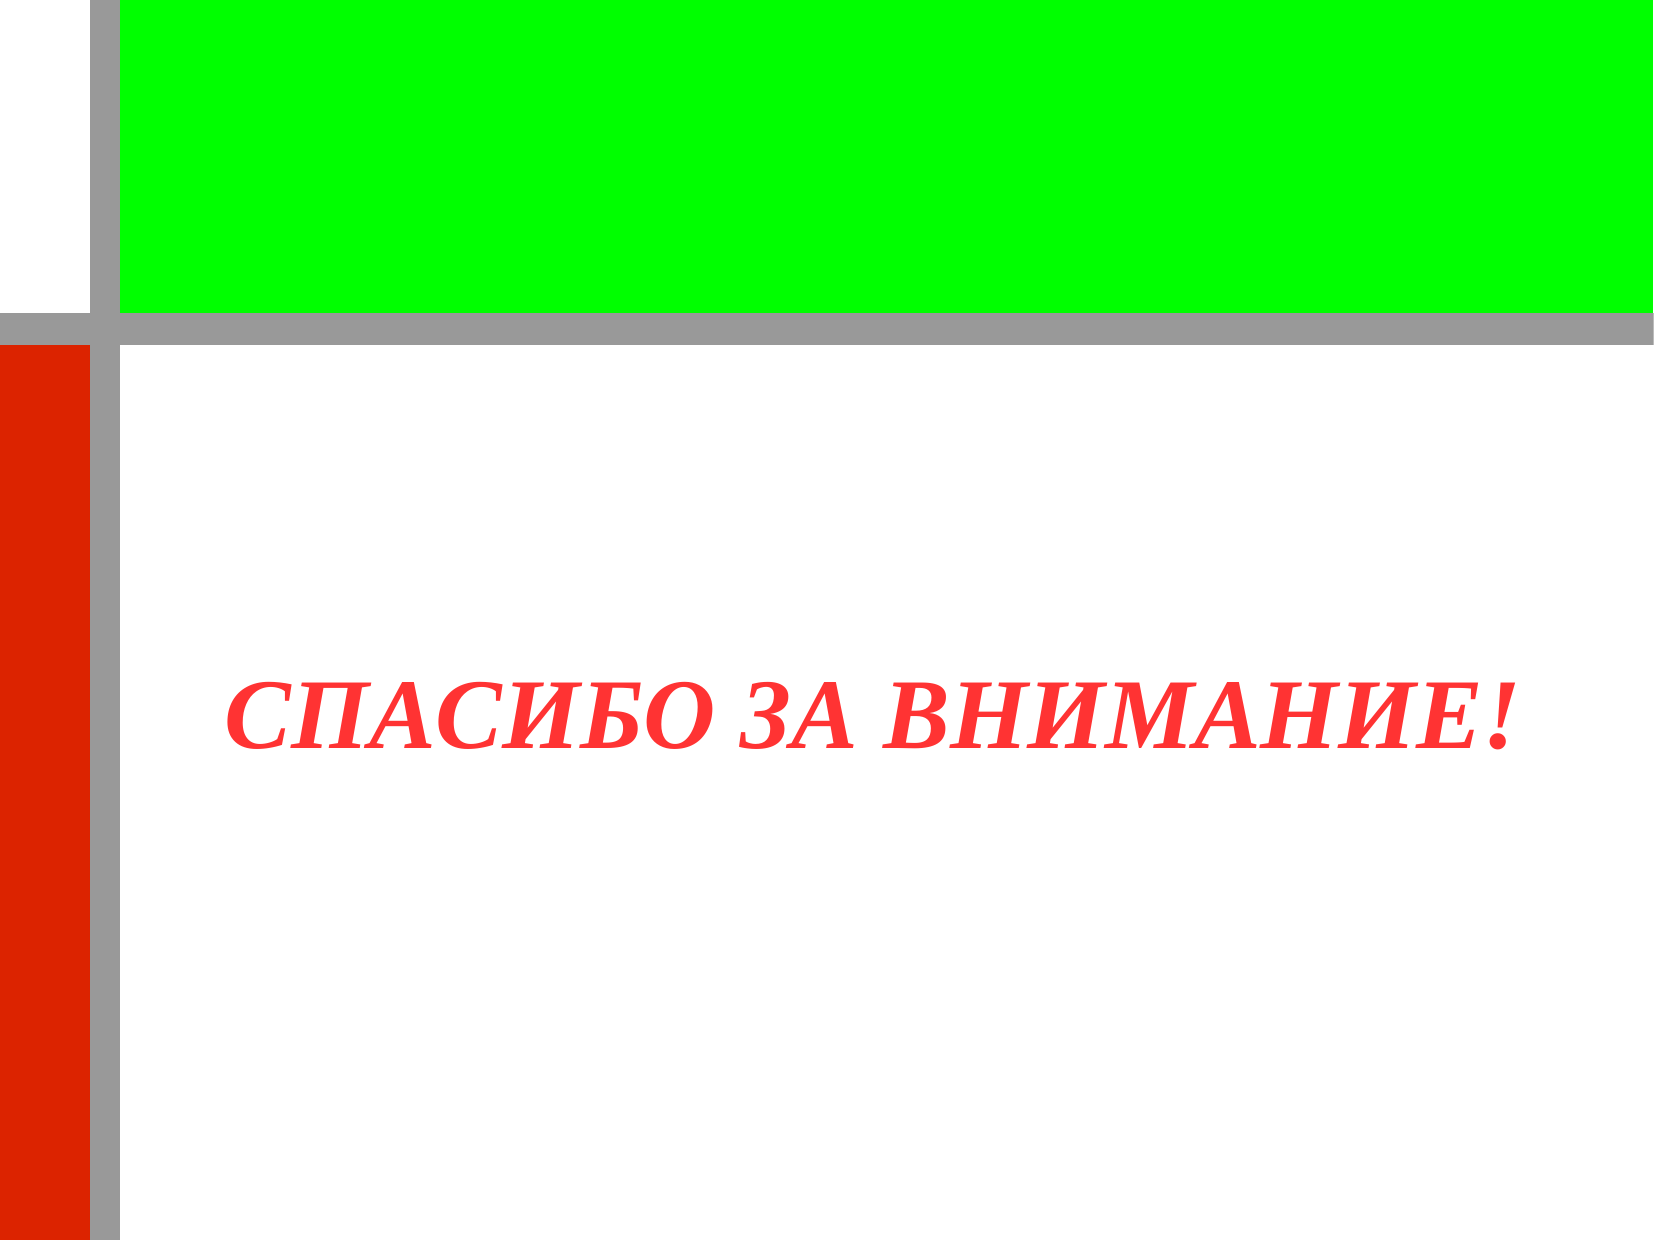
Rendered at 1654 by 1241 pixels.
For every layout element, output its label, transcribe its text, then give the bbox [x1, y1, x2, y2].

title СПАСИБО ЗА ВНИМАНИЕ! [153, 561, 1595, 777]
